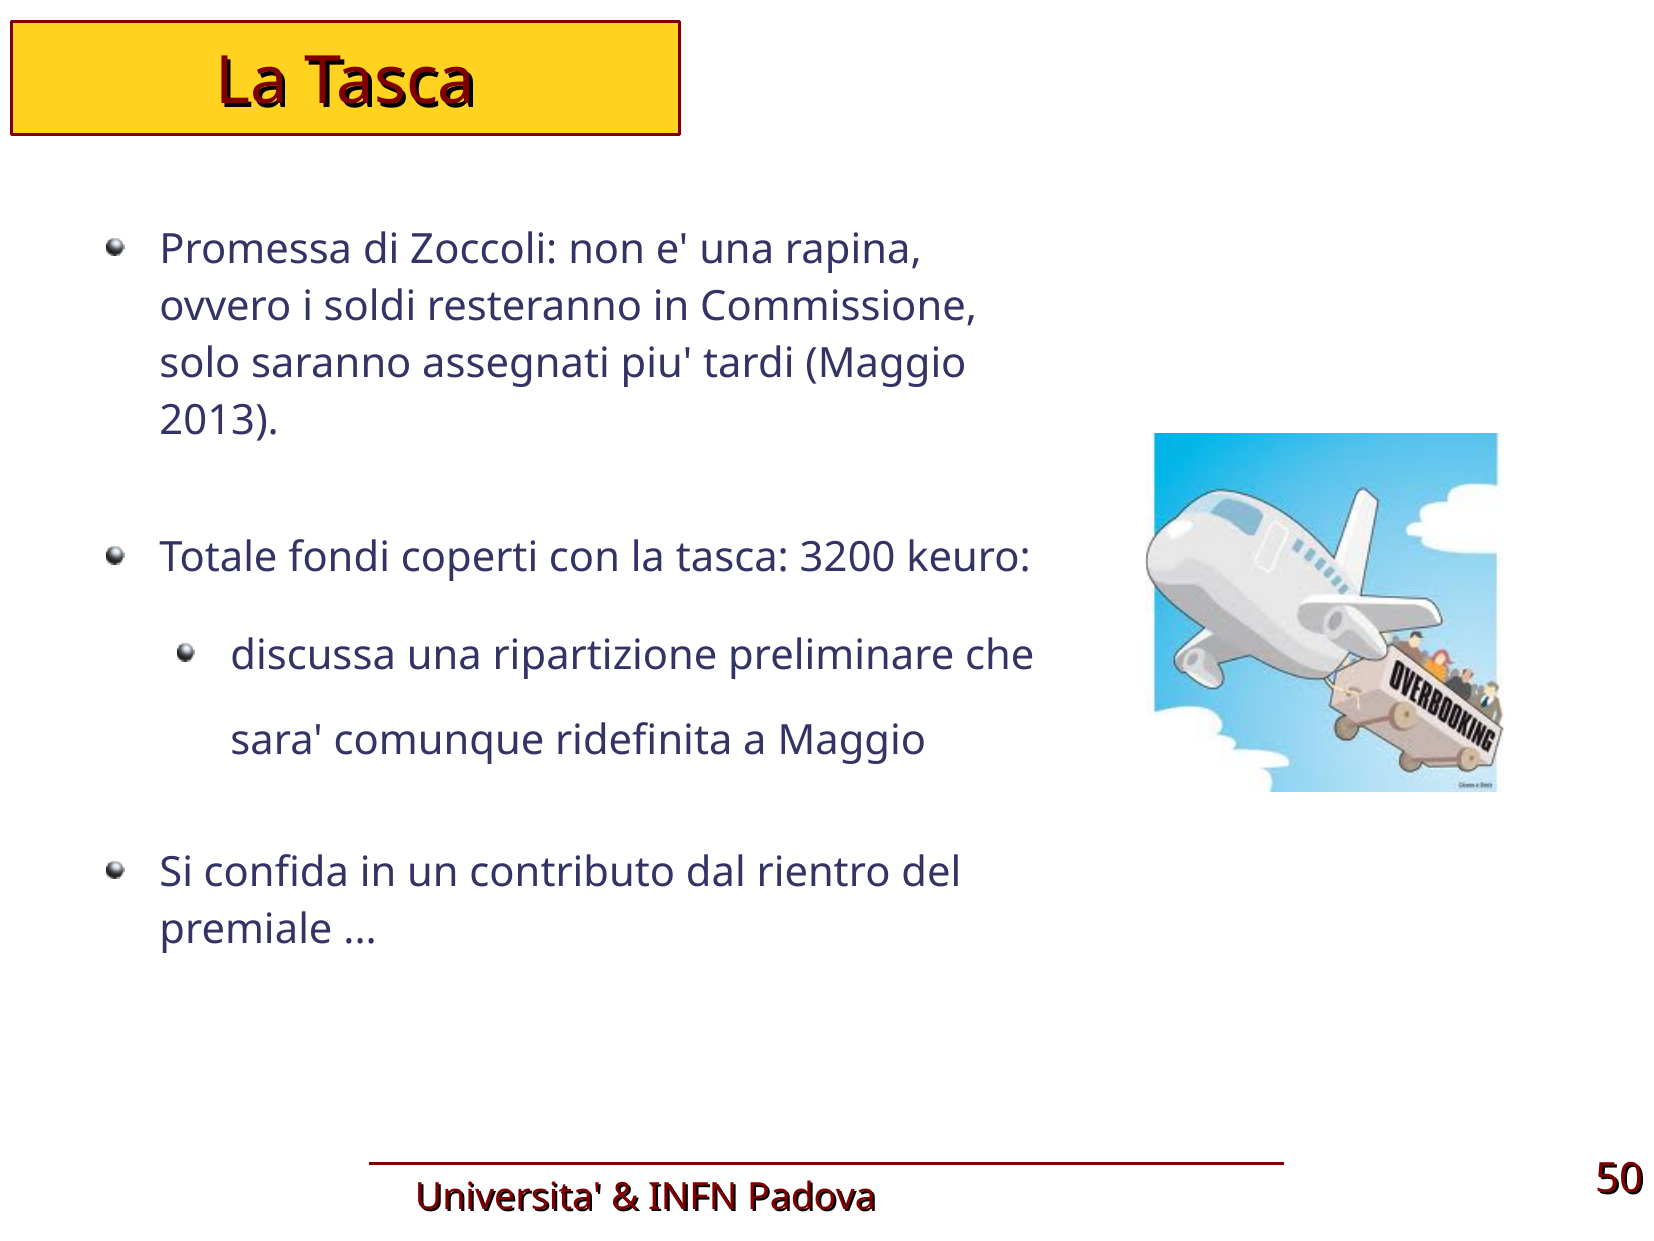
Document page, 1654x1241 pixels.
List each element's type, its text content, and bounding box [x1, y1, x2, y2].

list Promessa di Zoccoli: non e' una rapina, ovvero i soldi resteranno in Commissione, solo saranno assegnati piu' tardi (Maggio 2013). Totale fondi coperti con la tasca: 3200 keuro: discussa una ripartizione preliminare che sara' comunque ridefinita a Maggio Si confida in un contributo dal rientro del premiale ... [88, 218, 1063, 1106]
picture [1145, 433, 1505, 792]
title La Tasca [11, 21, 680, 135]
